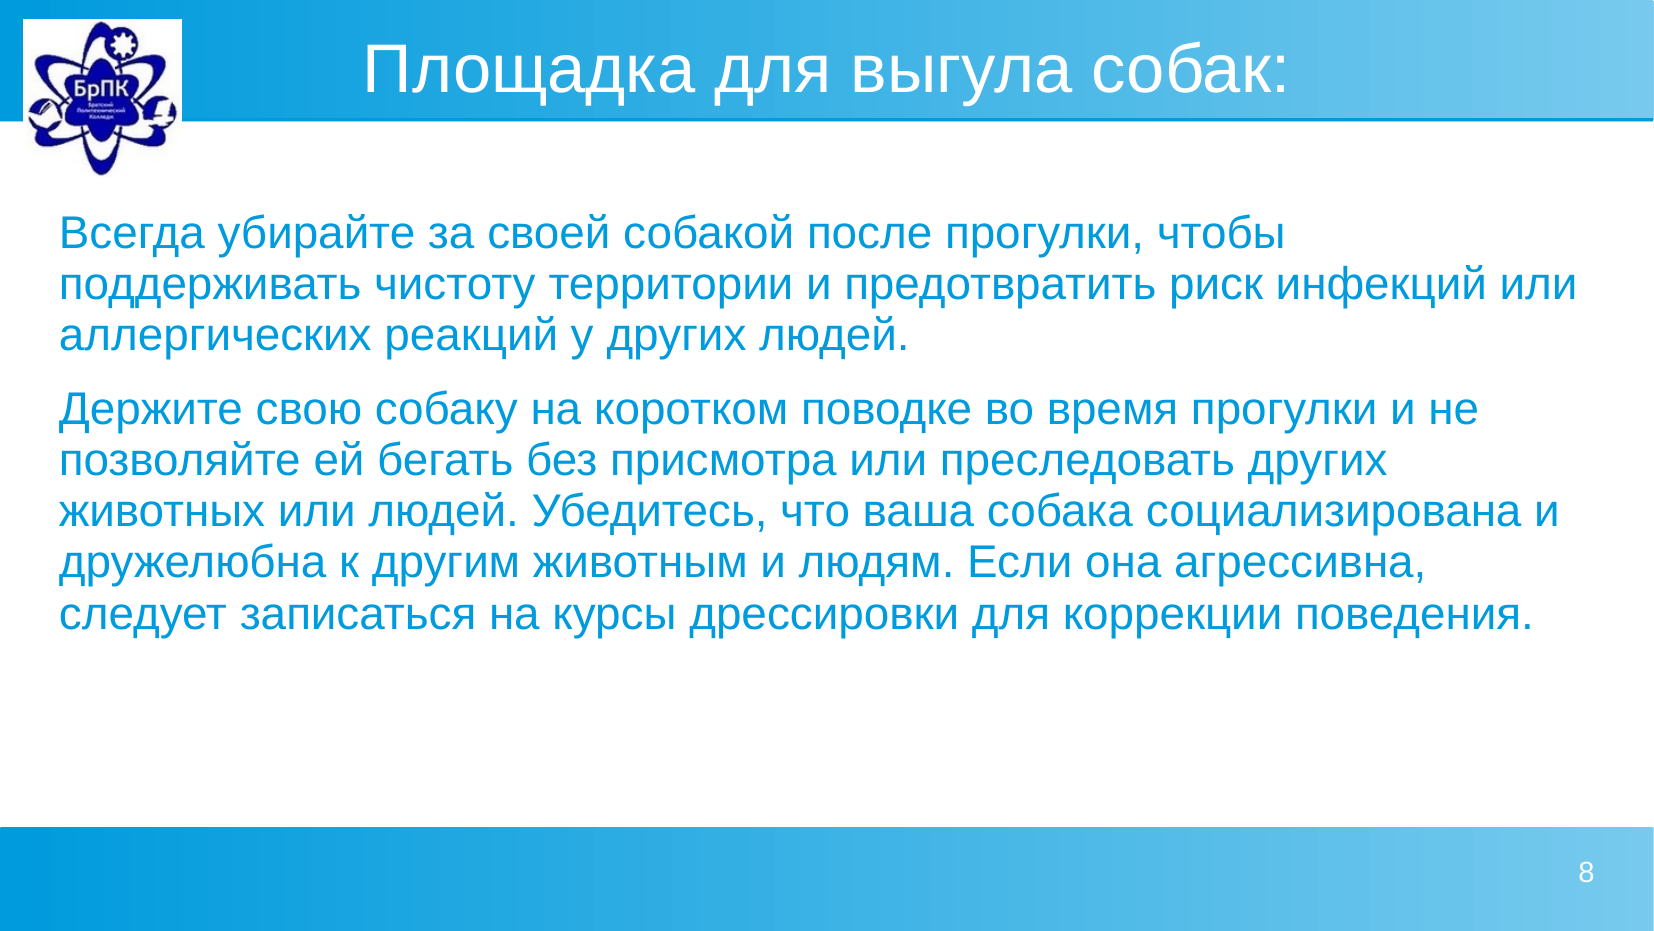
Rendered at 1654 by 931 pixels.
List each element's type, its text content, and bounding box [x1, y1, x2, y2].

title Площадка для выгула собак: [182, 30, 1595, 108]
list Всегда убирайте за своей собакой после прогулки, чтобы поддерживать чистоту территории и предотвратить риск инфекций или аллергических реакций у других людей. Держите свою собаку на коротком поводке во время прогулки и не позволяйте ей бегать без присмотра или преследовать других животных или людей. Убедитесь, что ваша собака социализирована и дружелюбна к другим животным и людям. Если она агрессивна, следует записаться на курсы дрессировки для коррекции поведения. [59, 206, 1595, 798]
picture [23, 20, 182, 178]
